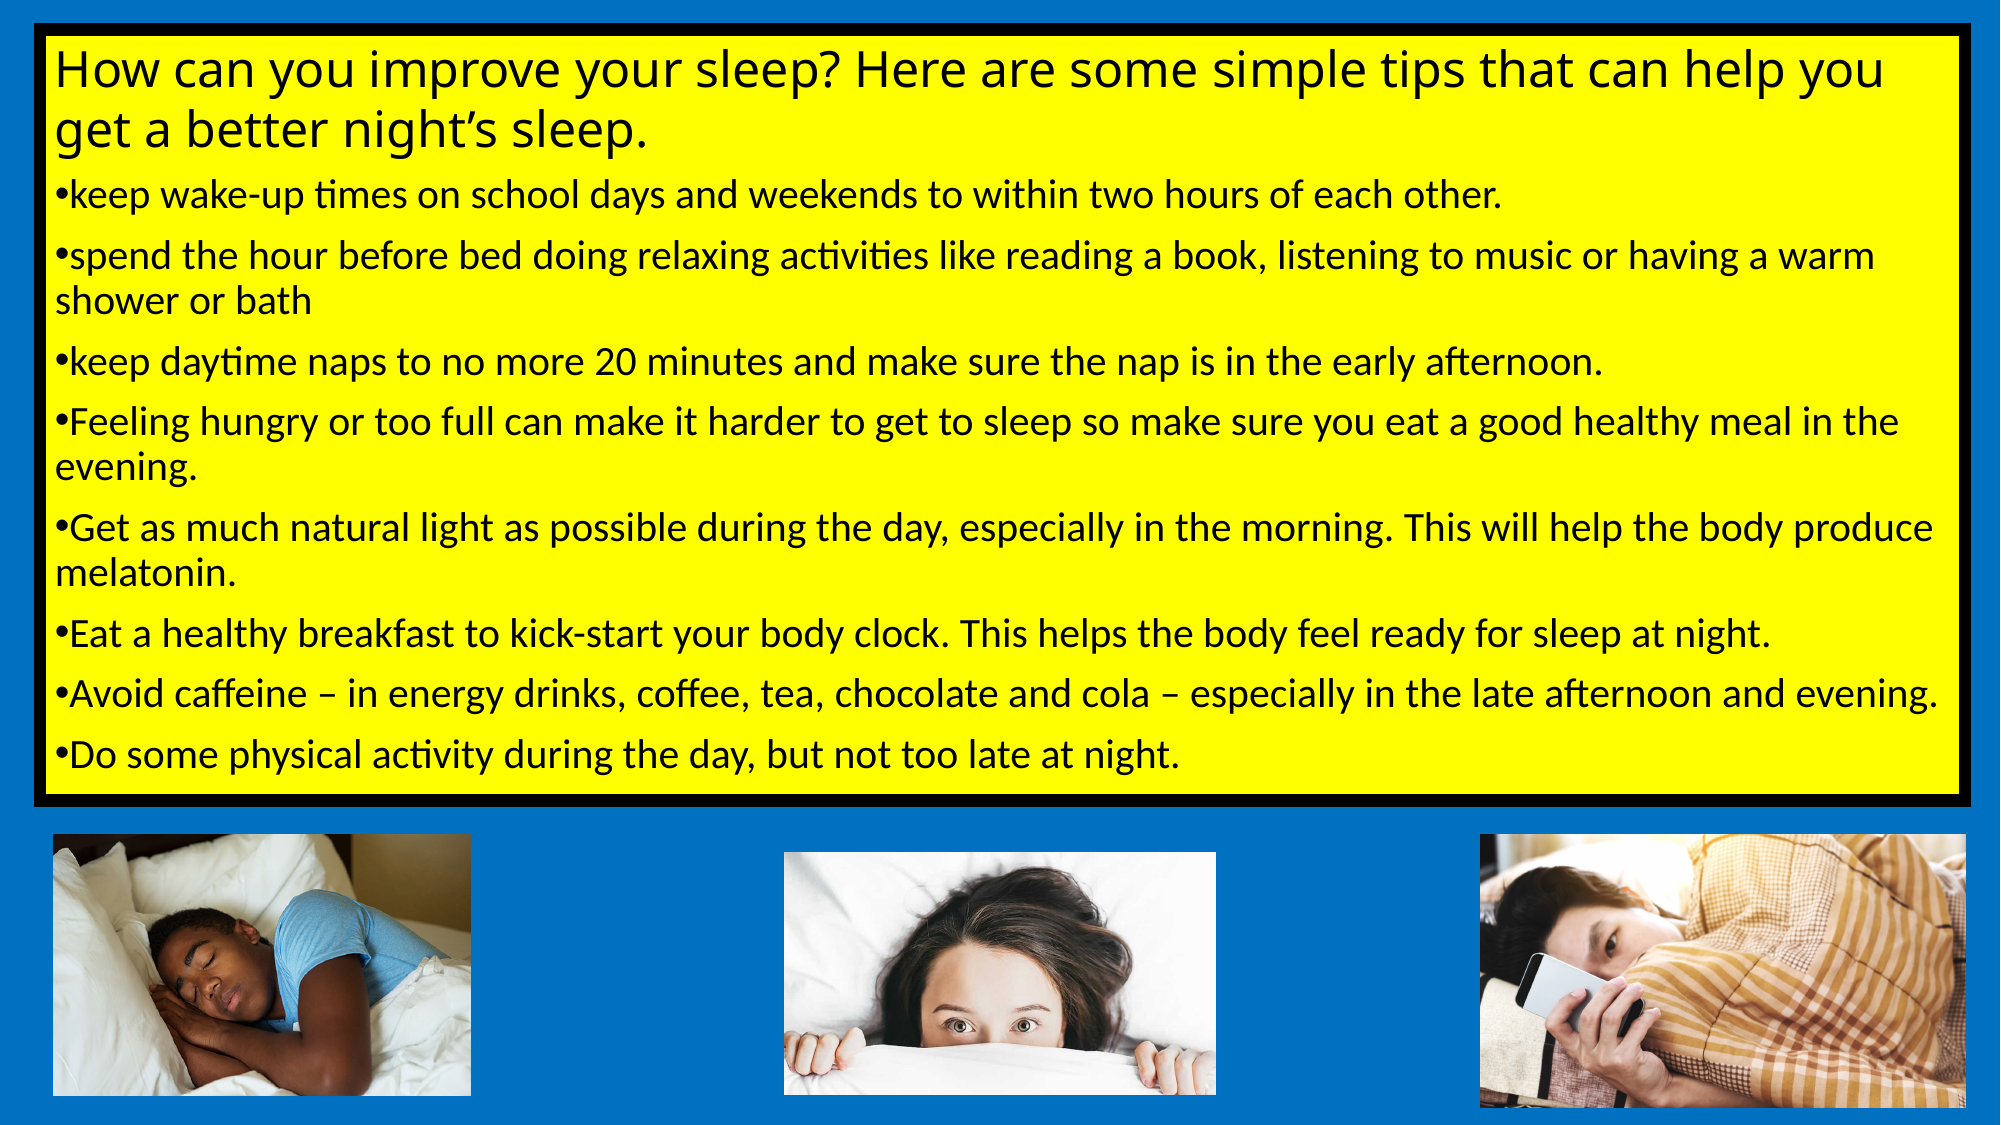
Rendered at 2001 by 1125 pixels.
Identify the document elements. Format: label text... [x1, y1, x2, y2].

picture [53, 834, 471, 1096]
text_box How can you improve your sleep? Here are some simple tips that can help you get a better night’s sleep. keep wake-up times on school days and weekends to within two hours of each other. spend the hour before bed doing relaxing activities like reading a book, listening to music or having a warm shower or bath keep daytime naps to no more 20 minutes and make sure the nap is in the early afternoon. Feeling hungry or too full can make it harder to get to sleep so make sure you eat a good healthy meal in the evening. Get as much natural light as possible during the day, especially in the morning. This will help the body produce melatonin. Eat a healthy breakfast to kick-start your body clock. This helps the body feel ready for sleep at night. Avoid caffeine – in energy drinks, coffee, tea, chocolate and cola – especially in the late afternoon and evening. Do some physical activity during the day, but not too late at night. [39, 29, 1966, 801]
picture [784, 852, 1216, 1095]
picture [1480, 834, 1966, 1108]
